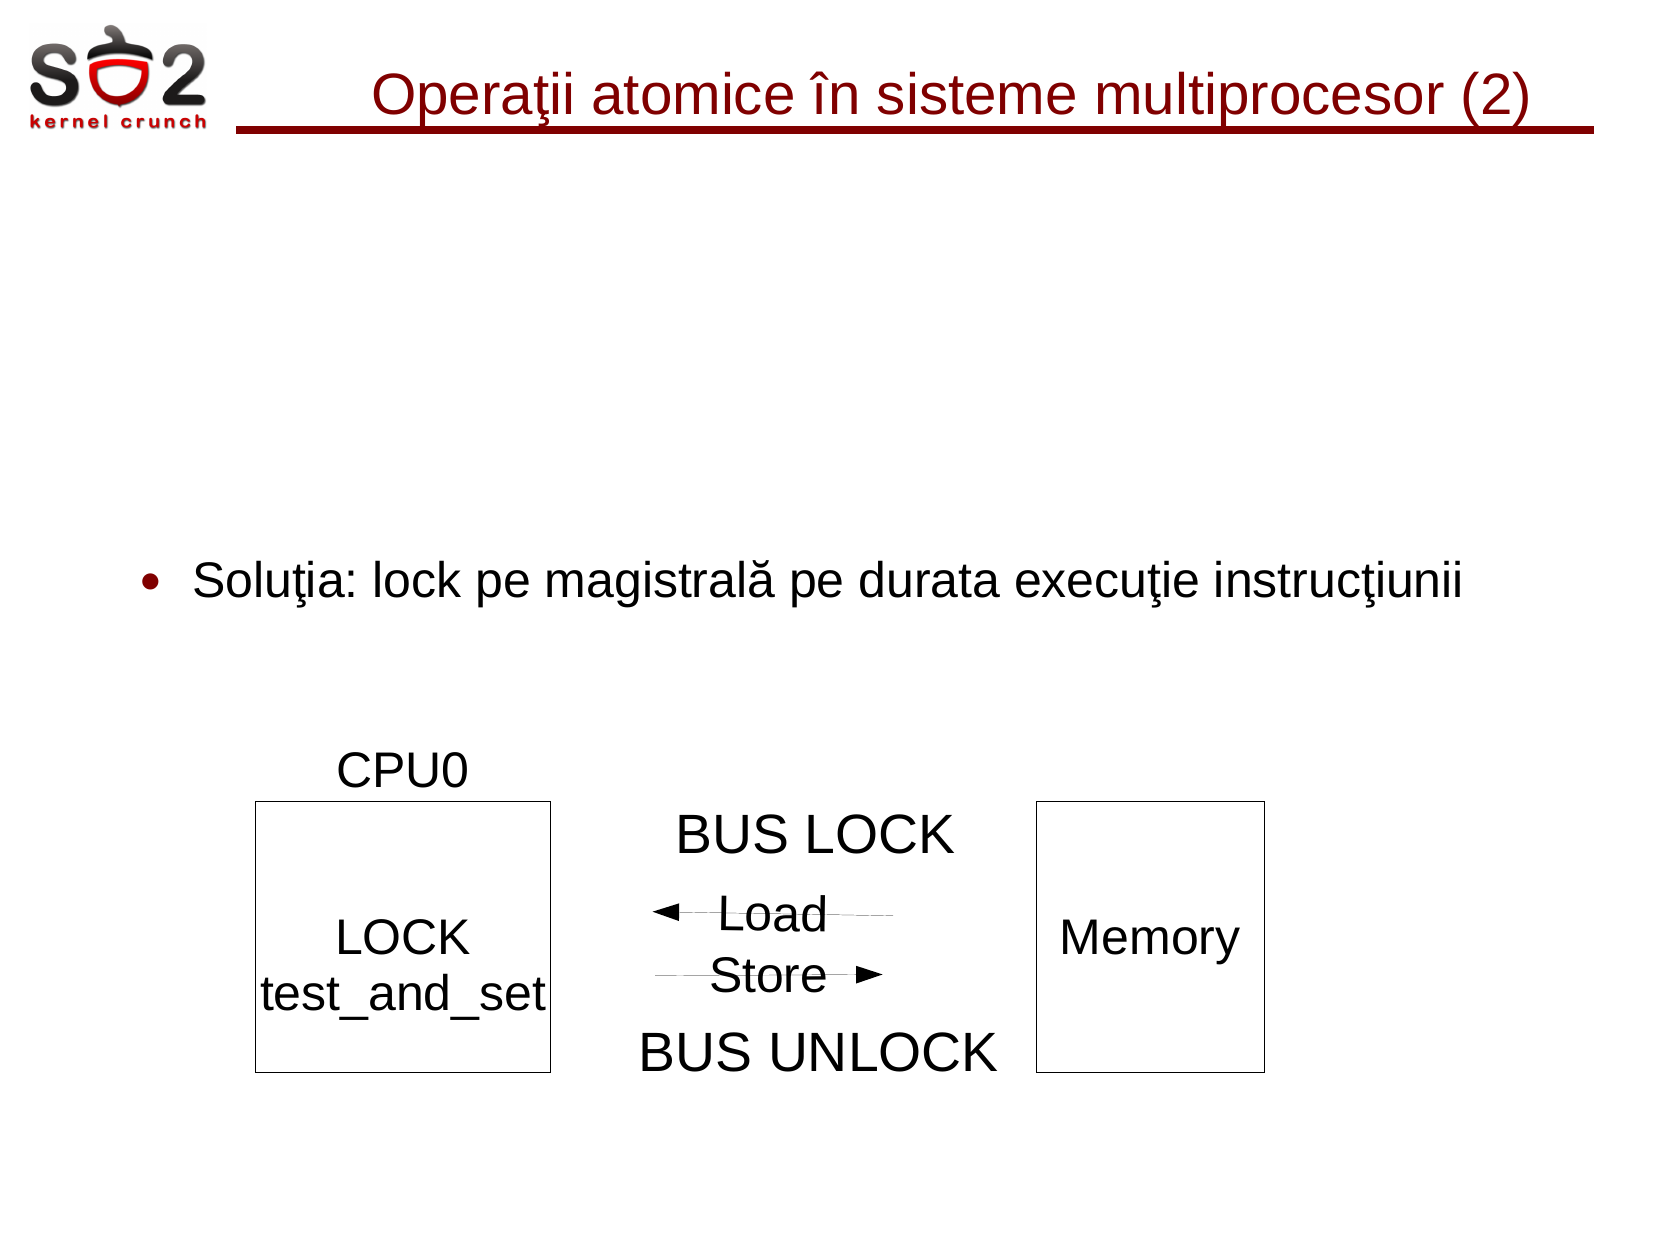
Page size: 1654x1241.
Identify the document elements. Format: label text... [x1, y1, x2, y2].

title Operaţii atomice în sisteme multiprocesor (2) [121, 11, 1534, 178]
text_box BUS LOCK [660, 796, 971, 875]
text_box CPU0 LOCK test_and_set [255, 801, 551, 1073]
text_box BUS UNLOCK [623, 1013, 1015, 1092]
picture [29, 23, 121, 130]
list Soluţia: lock pe magistrală pe durata execuţie instrucţiunii [121, 344, 1534, 816]
text_box Memory [1036, 801, 1265, 1073]
